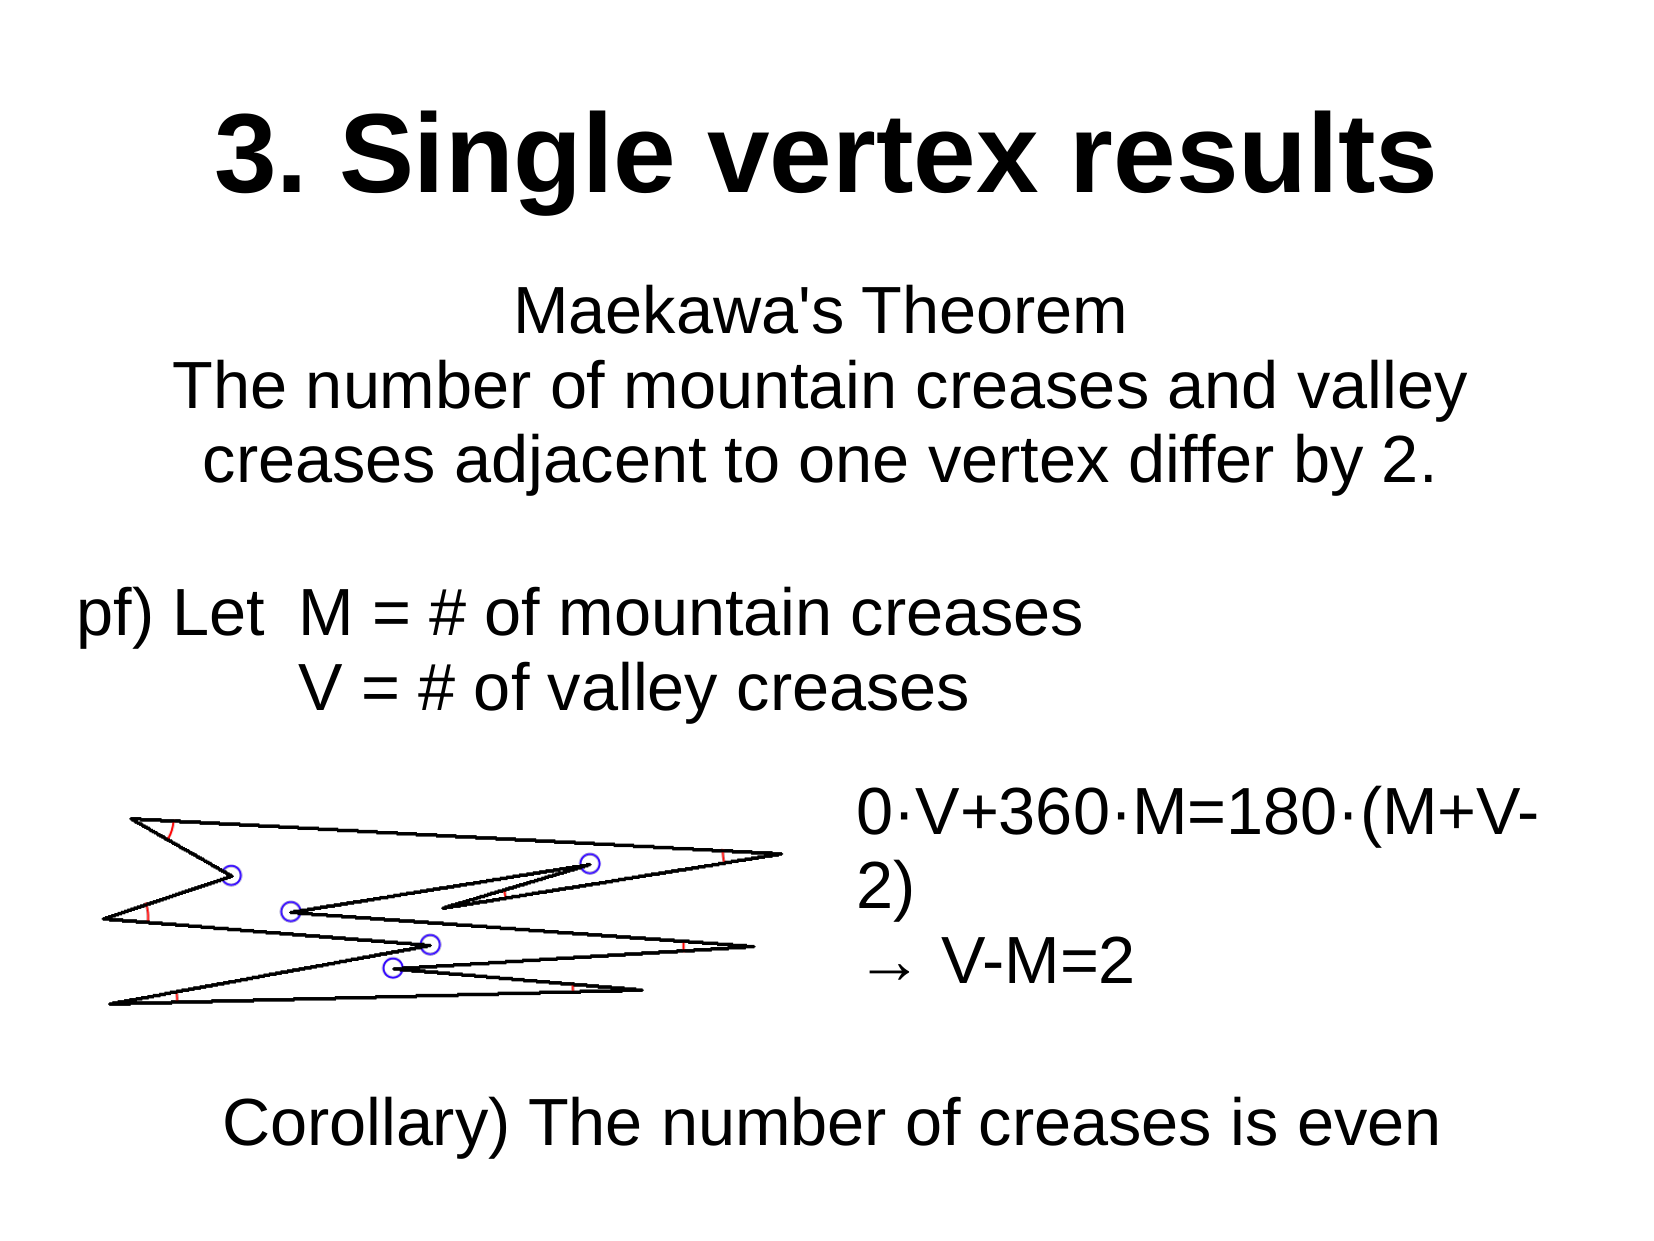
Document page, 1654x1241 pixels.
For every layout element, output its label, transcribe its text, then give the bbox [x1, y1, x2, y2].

title 3. Single vertex results [82, 56, 1571, 250]
text_box 0·V+360·M=180·(M+V-2) → V-M=2 [856, 708, 1595, 1063]
text_box Corollary) The number of creases is even [88, 1062, 1577, 1183]
picture [88, 797, 798, 1027]
subtitle Maekawa's Theorem The number of mountain creases and valley creases adjacent to one vertex differ by 2. [76, 268, 1565, 502]
chart [778, 595, 897, 655]
text_box pf) Let M = # of mountain creases V = # of valley creases [76, 561, 1595, 739]
